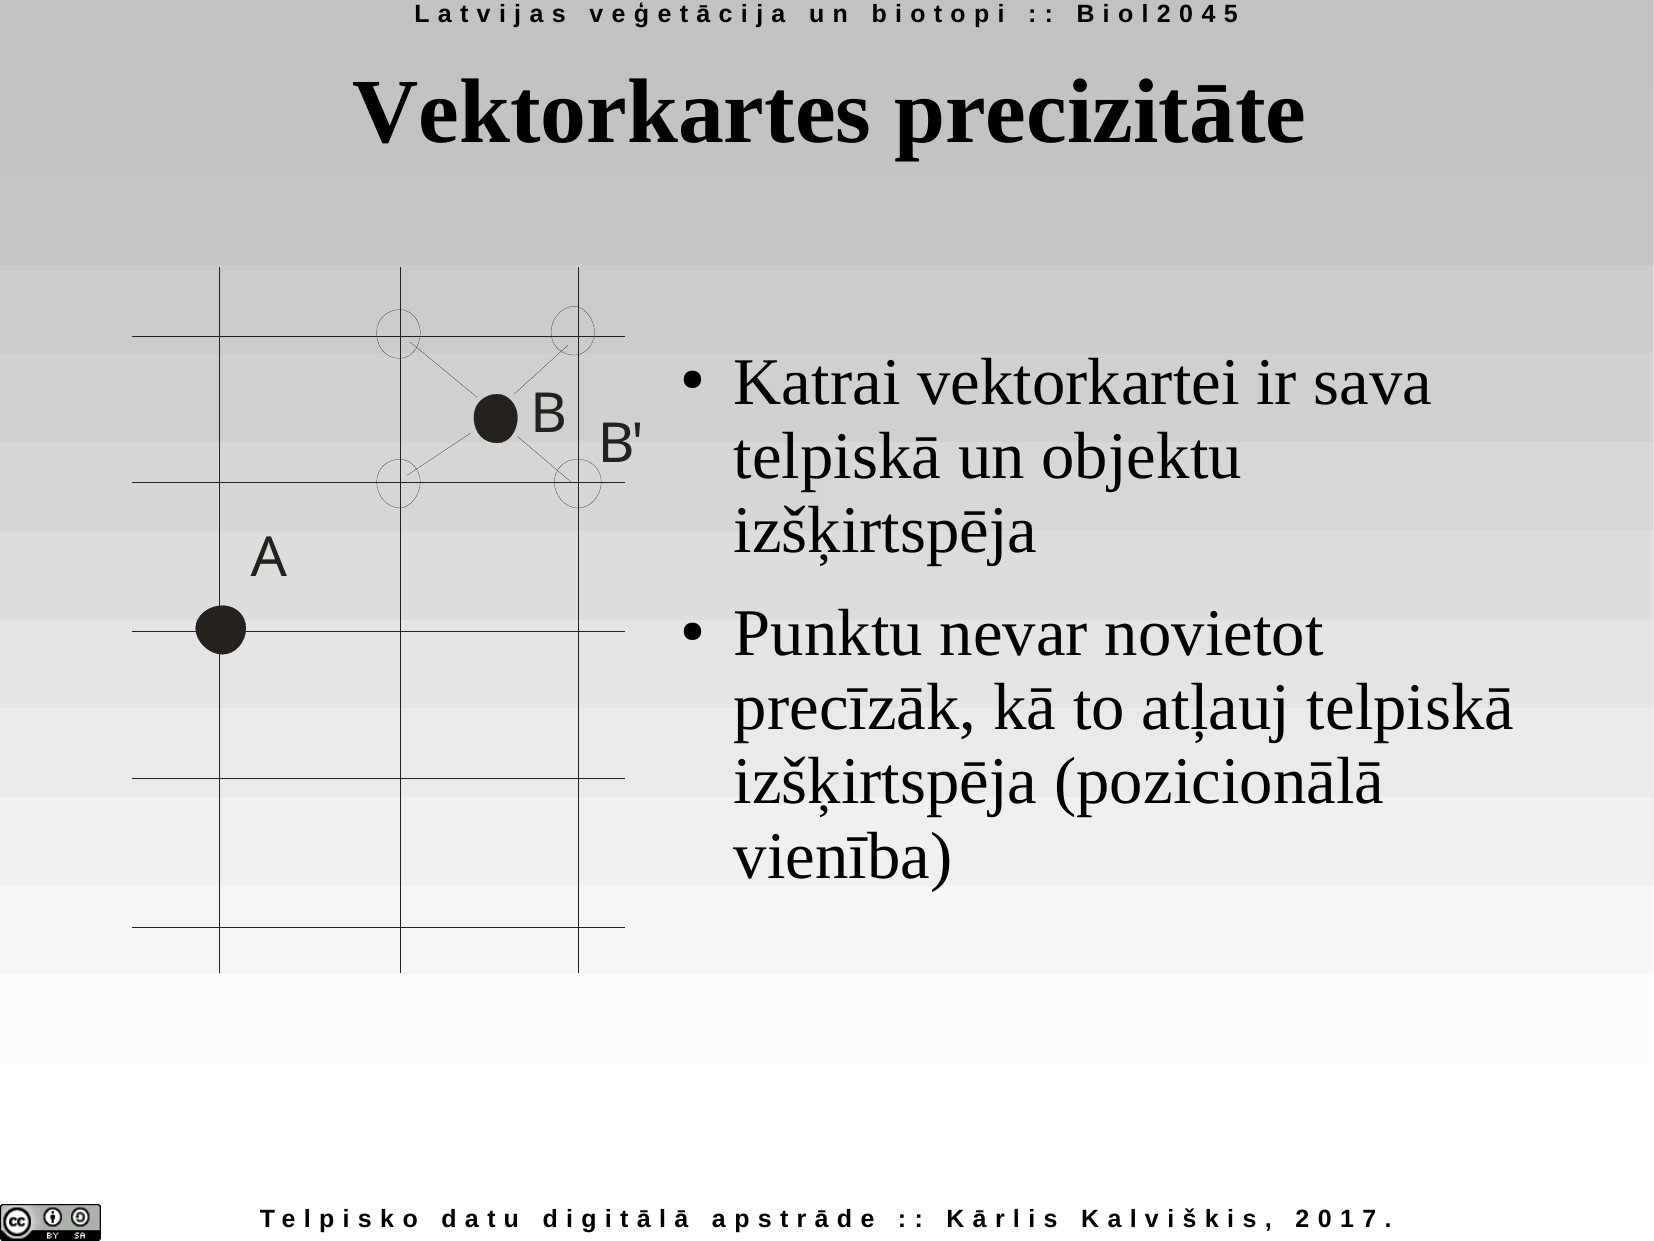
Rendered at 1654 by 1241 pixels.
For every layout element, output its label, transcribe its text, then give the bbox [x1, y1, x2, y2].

picture [0, 0, 1654, 1241]
title Vektorkartes precizitāte [34, 61, 1626, 296]
list Katrai vektorkartei ir sava telpiskā un objektu izšķirtspēja Punktu nevar novietot precīzāk, kā to atļauj telpiskā izšķirtspēja (pozicionālā vienība) [662, 344, 1535, 1145]
